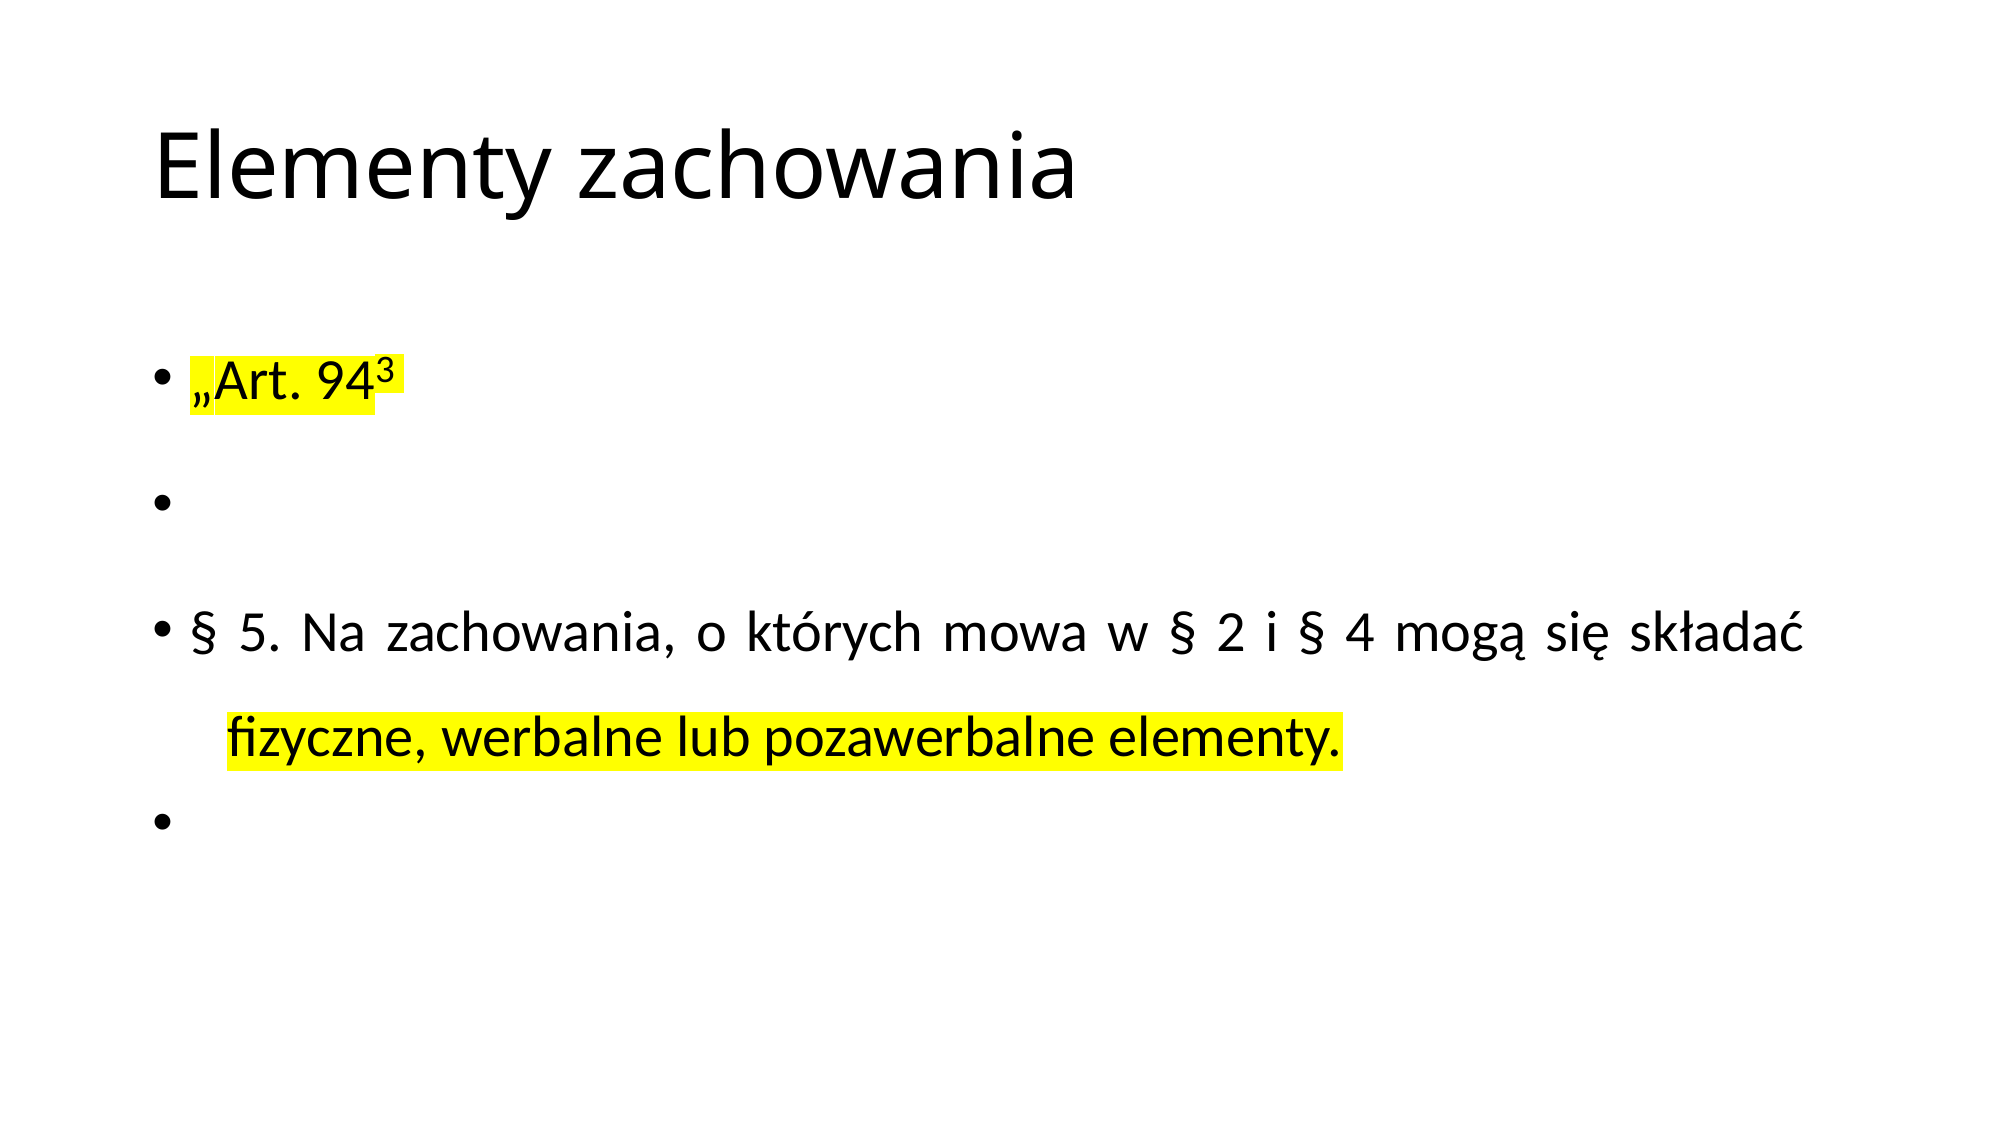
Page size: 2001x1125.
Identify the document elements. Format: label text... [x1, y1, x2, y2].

title Elementy zachowania [137, 59, 1863, 278]
list „Art. 943 § 5. Na zachowania, o których mowa w § 2 i § 4 mogą się składać fizyczne, werbalne lub pozawerbalne elementy. [137, 299, 1863, 1014]
